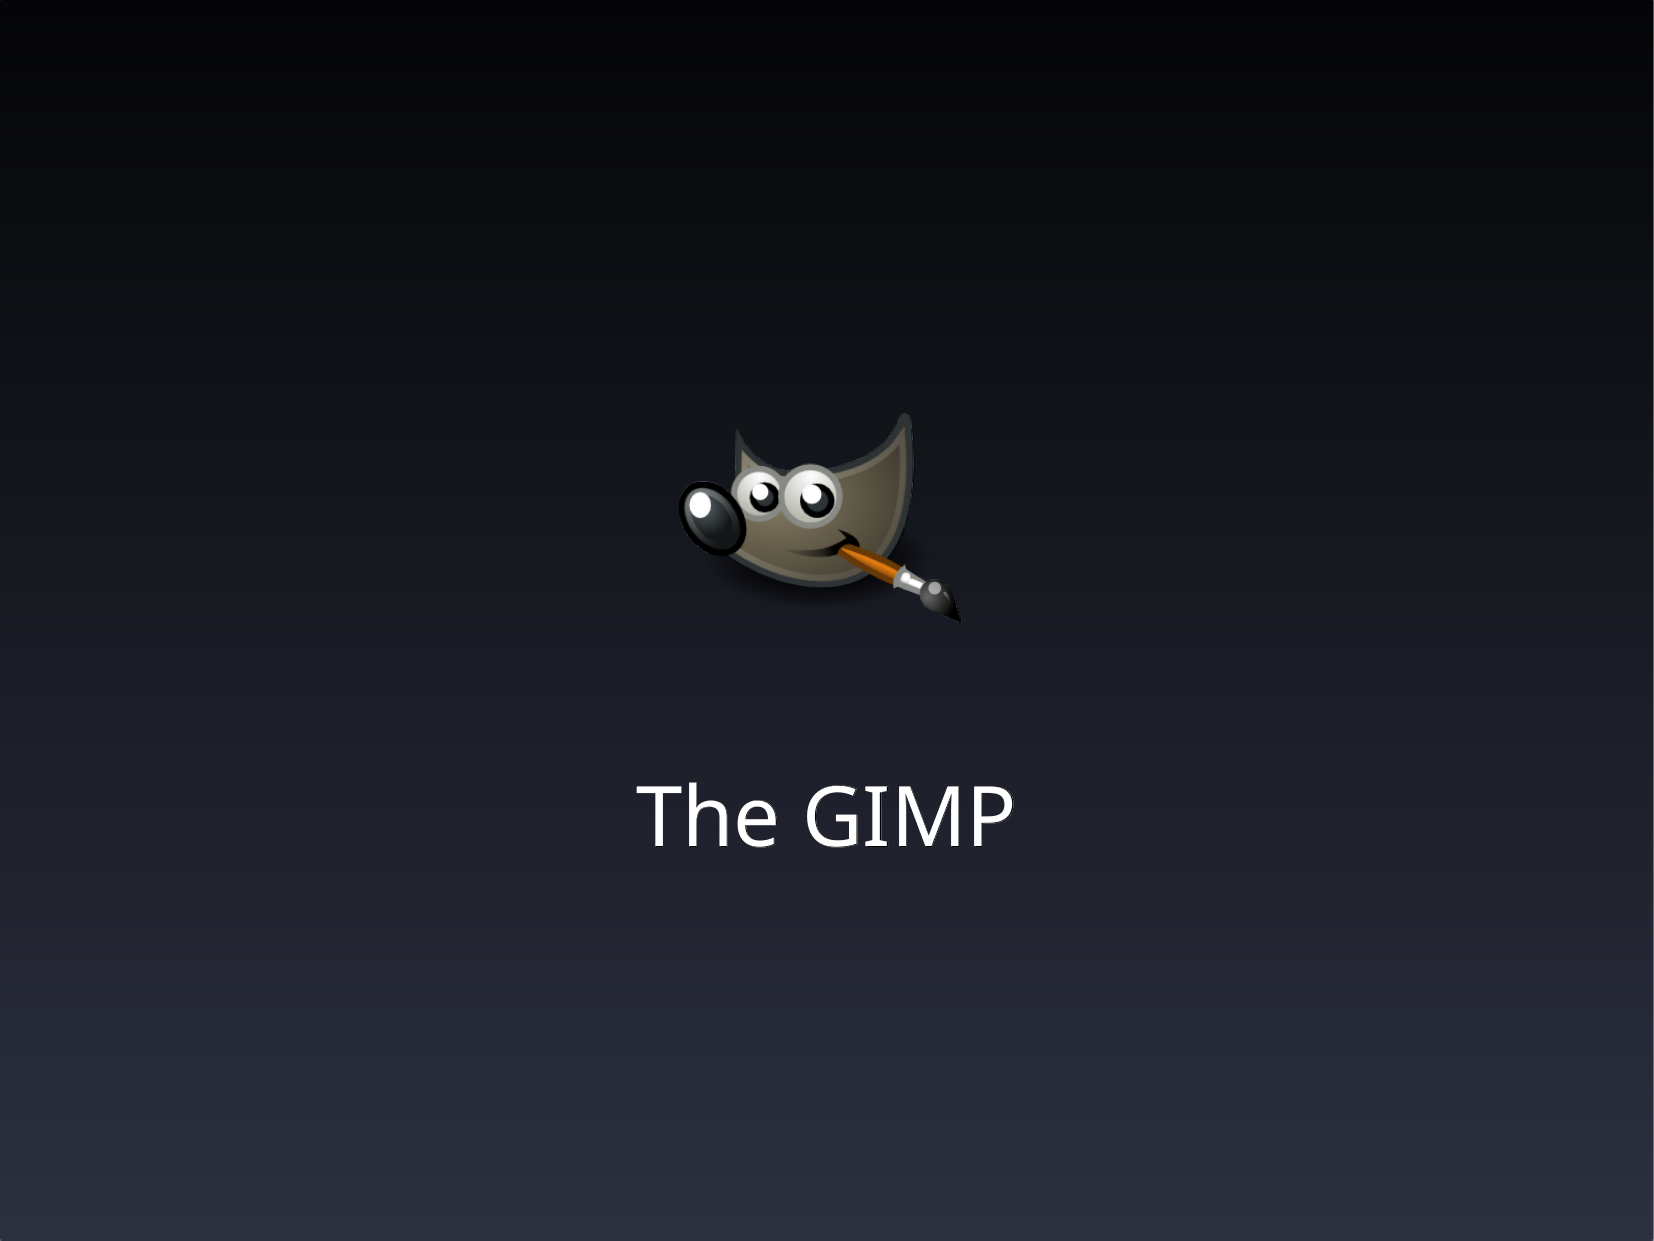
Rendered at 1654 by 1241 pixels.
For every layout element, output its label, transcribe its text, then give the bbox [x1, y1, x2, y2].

picture [0, 0, 1654, 1241]
text_box The GIMP [206, 750, 1447, 860]
